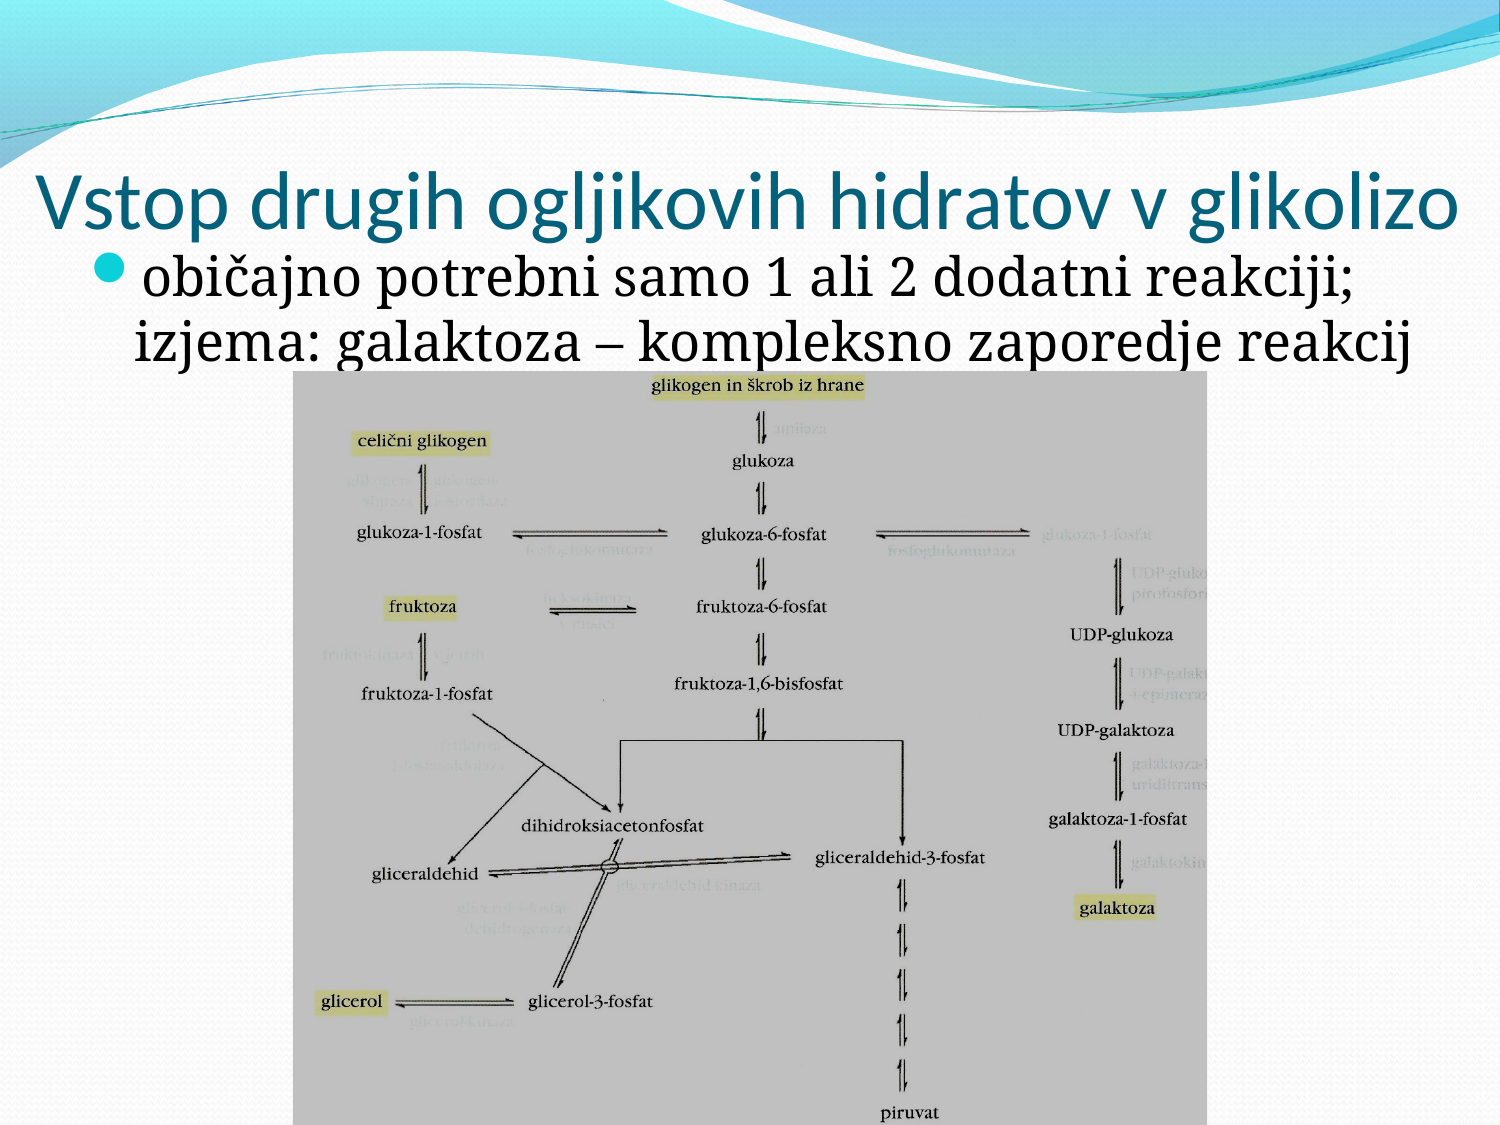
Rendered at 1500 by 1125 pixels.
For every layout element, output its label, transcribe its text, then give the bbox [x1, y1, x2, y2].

picture [0, 0, 1500, 1125]
list običajno potrebni samo 1 ali 2 dodatni reakciji; izjema: galaktoza – kompleksno zaporedje reakcij [75, 234, 1500, 862]
title Vstop drugih ogljikovih hidratov v glikolizo [35, 38, 1500, 247]
